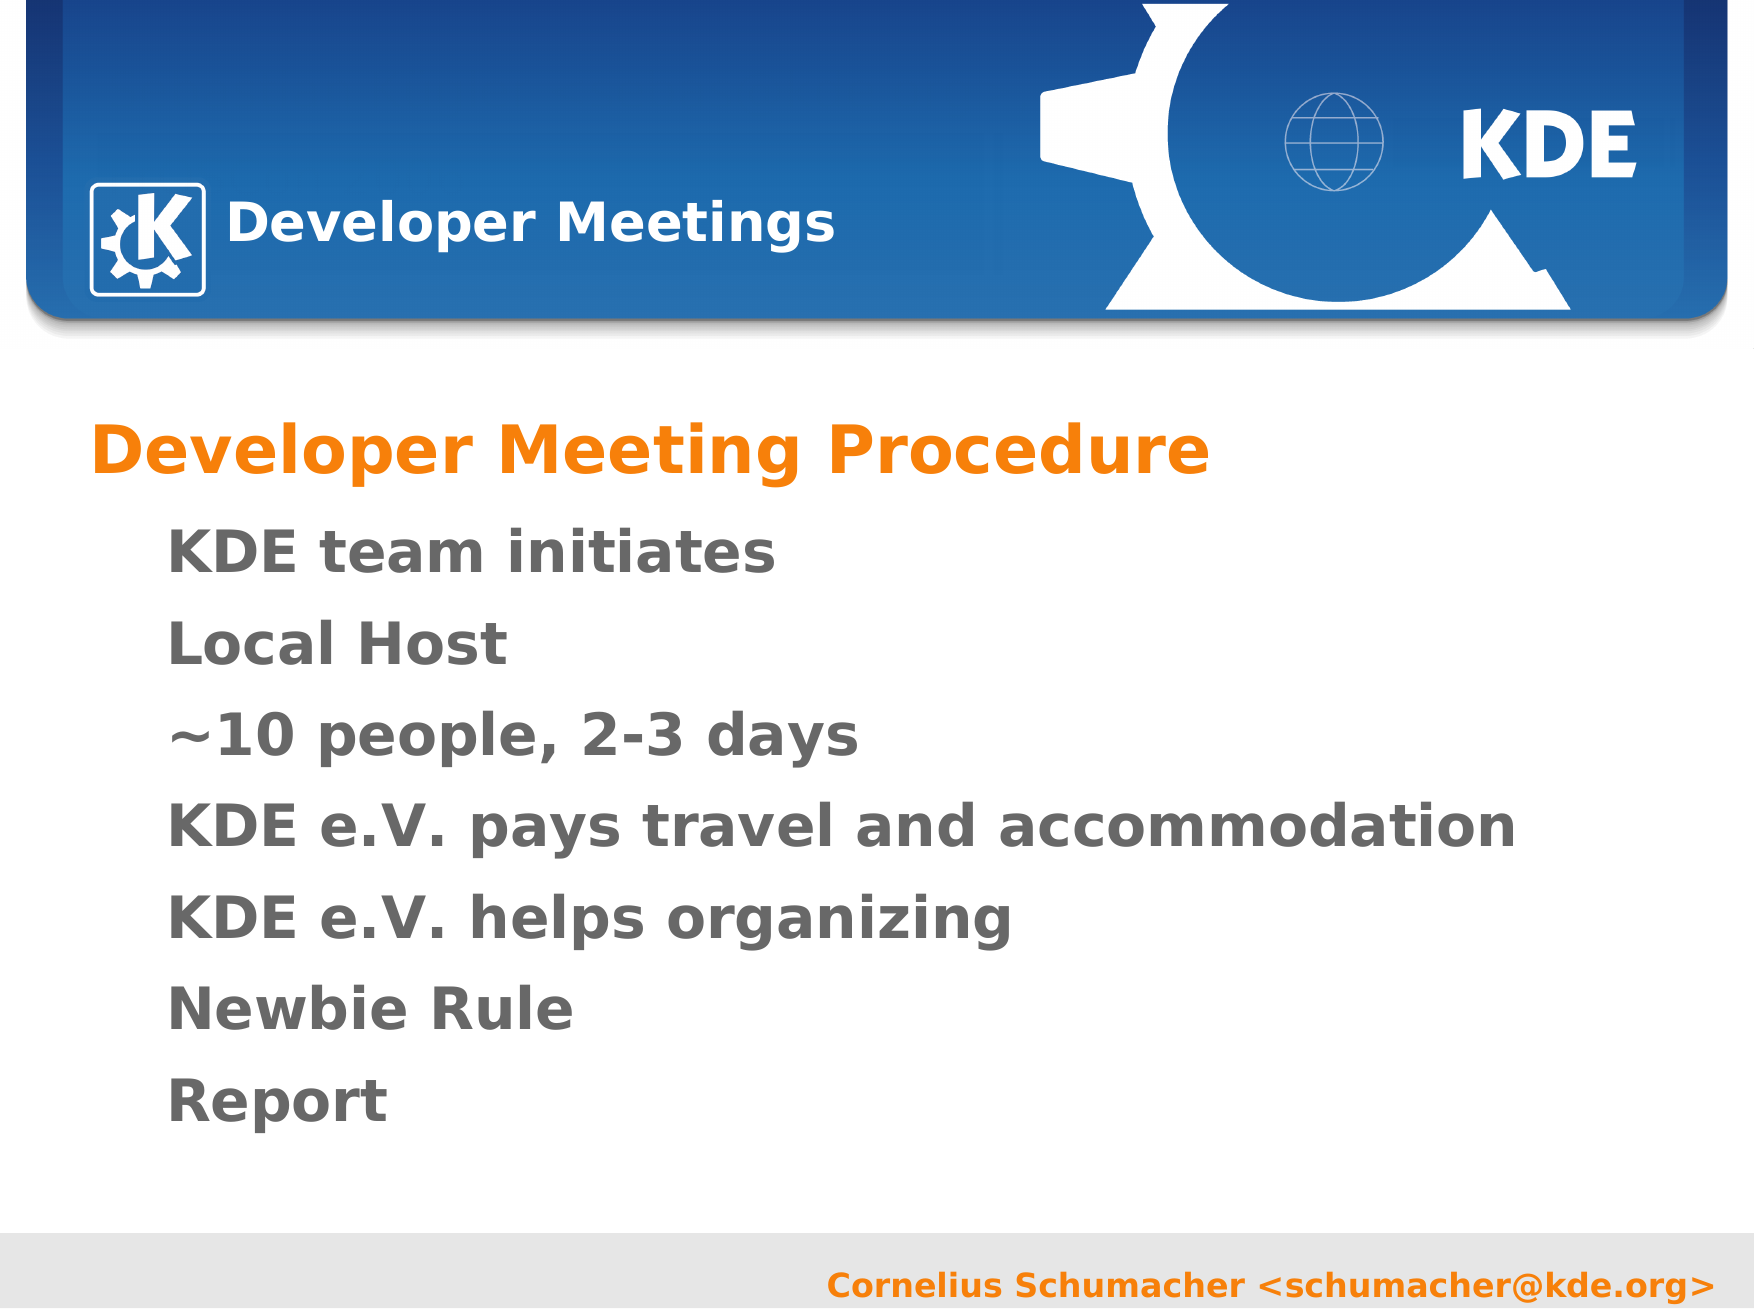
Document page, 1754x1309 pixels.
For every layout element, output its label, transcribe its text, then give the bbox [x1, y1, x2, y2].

title Developer Meetings [225, 188, 1126, 258]
list Developer Meeting Procedure KDE team initiates Local Host ~10 people, 2-3 days KDE e.V. pays travel and accommodation KDE e.V. helps organizing Newbie Rule Report [71, 411, 1651, 1148]
picture [0, 0, 1754, 349]
